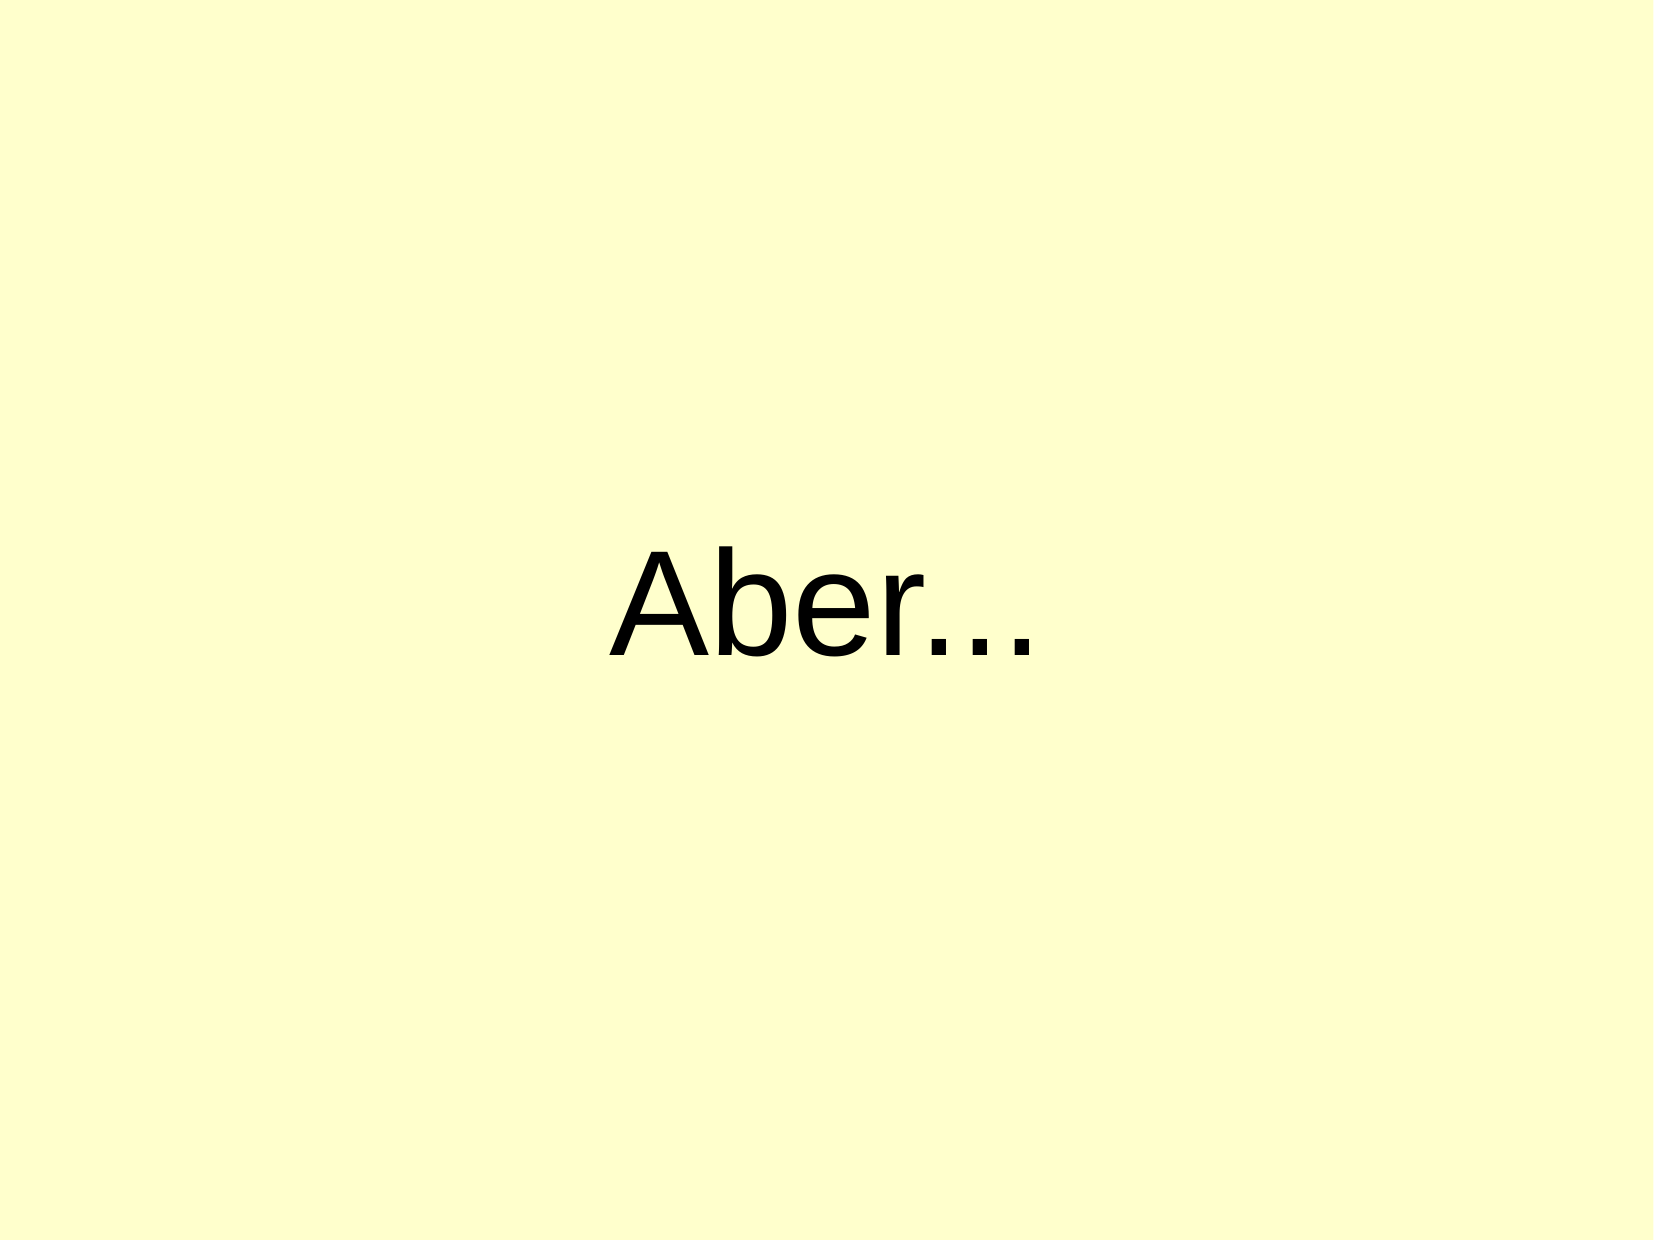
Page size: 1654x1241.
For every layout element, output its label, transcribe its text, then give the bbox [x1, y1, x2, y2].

title Aber... [82, 49, 1571, 1158]
